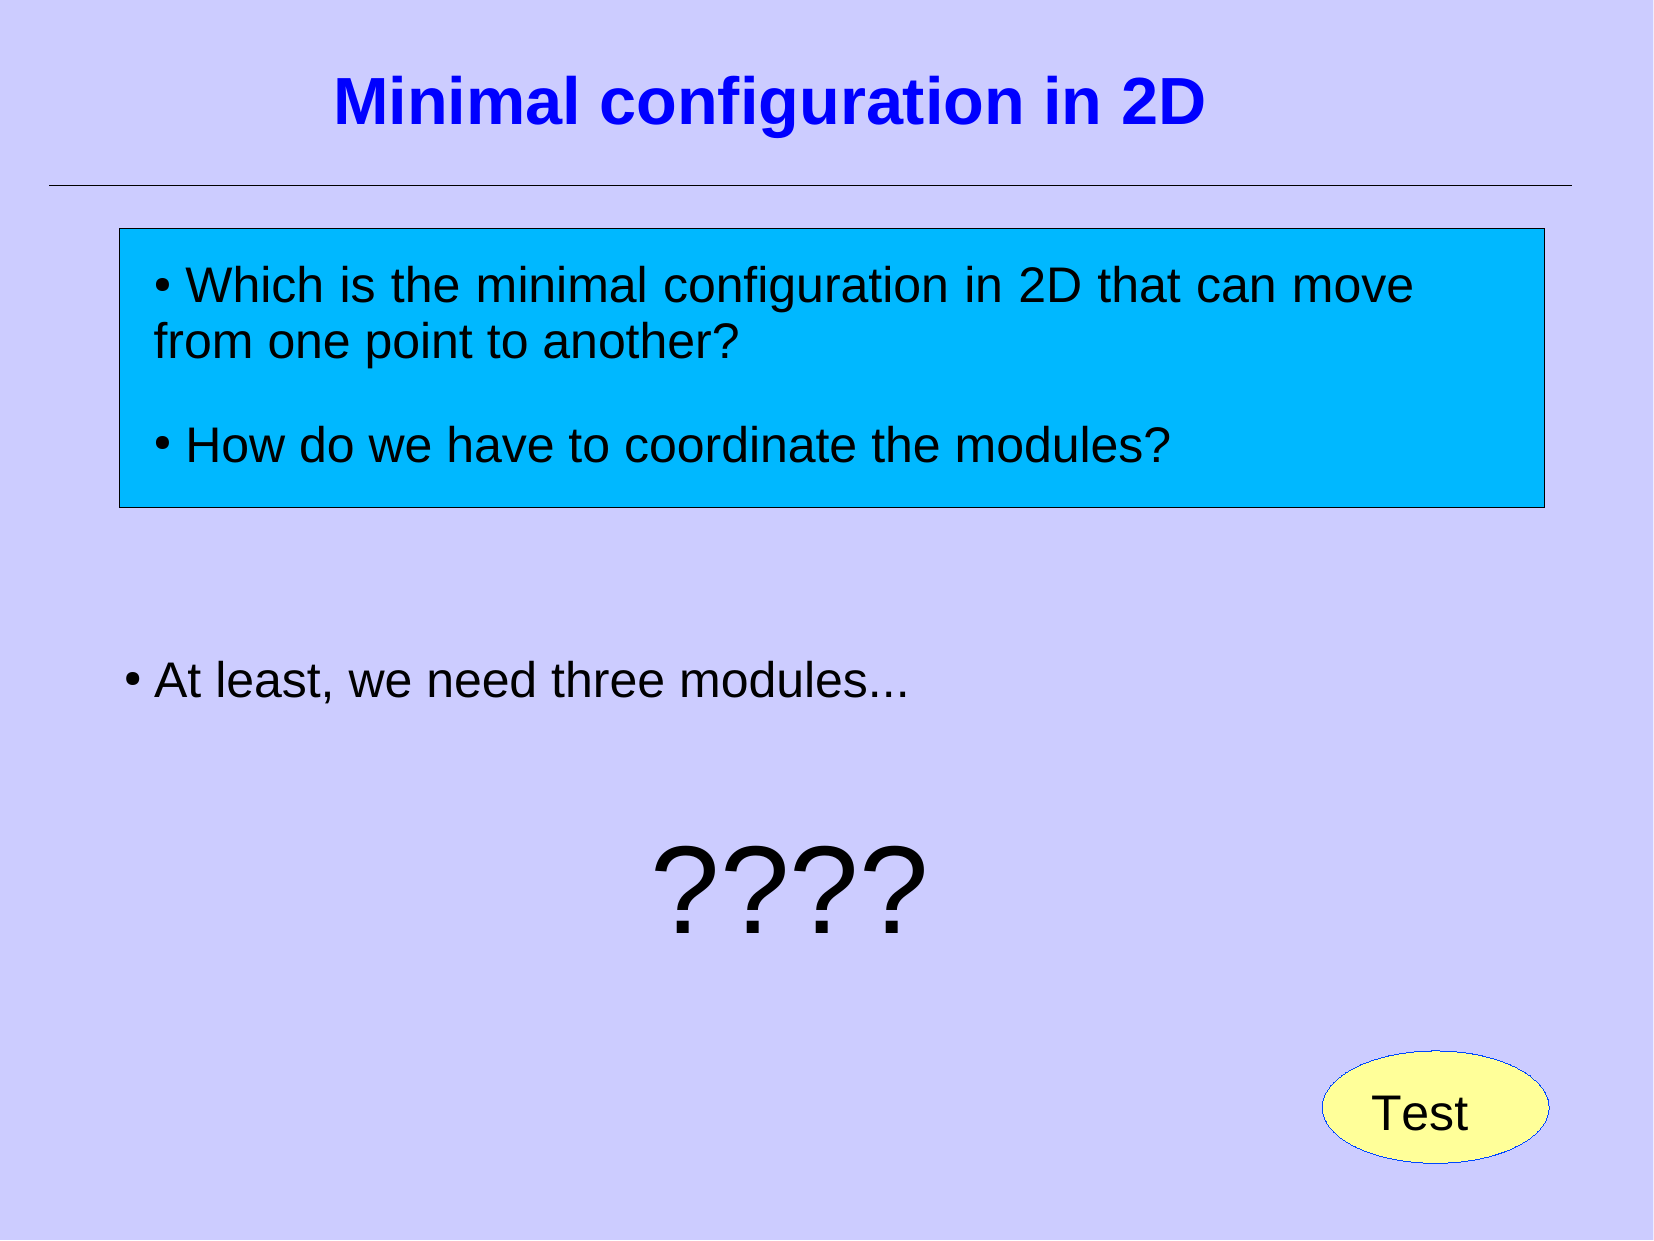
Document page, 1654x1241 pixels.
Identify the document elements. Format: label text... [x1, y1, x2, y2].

text_box Test [1370, 1085, 1502, 1141]
text_box Which is the minimal configuration in 2D that can move from one point to another? How do we have to coordinate the modules? [153, 257, 1506, 473]
text_box [119, 228, 1545, 508]
text_box At least, we need three modules... [123, 652, 1534, 751]
text_box ???? [650, 820, 929, 961]
title Minimal configuration in 2D [132, 0, 1408, 191]
text_box [1322, 1050, 1550, 1164]
